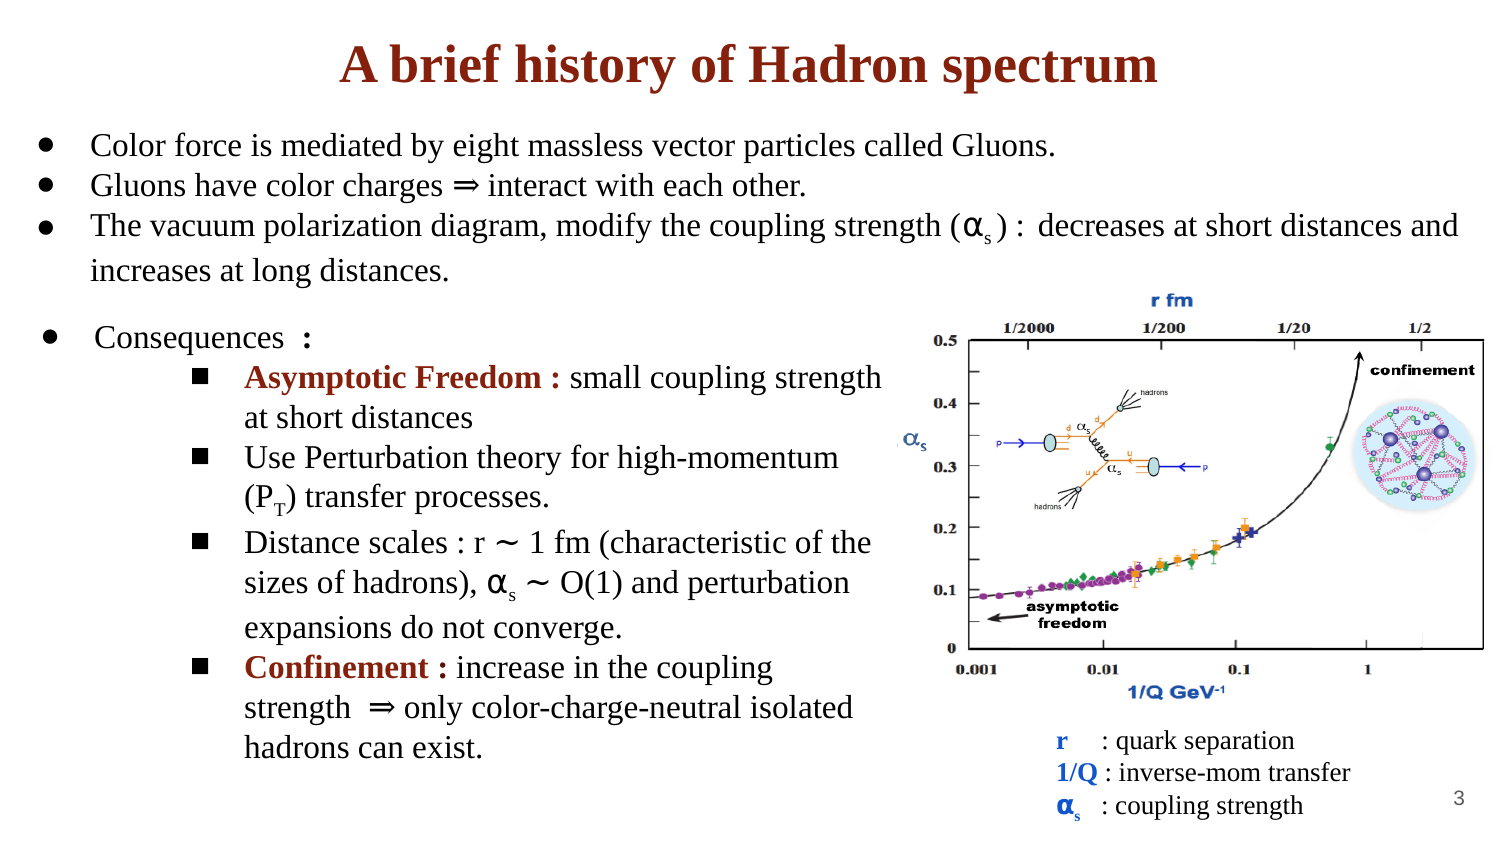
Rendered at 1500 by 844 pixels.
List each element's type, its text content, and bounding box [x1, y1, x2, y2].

title A brief history of Hadron spectrum [51, 20, 1449, 108]
picture [897, 287, 1493, 703]
text_box Consequences : Asymptotic Freedom : small coupling strength at short distances Use Perturbation theory for high-momentum (PT) transfer processes. Distance scales : r ∼ 1 fm (characteristic of the sizes of hadrons), ⍺s ∼ O(1) and perturbation expansions do not converge. Confinement : increase in the coupling strength ⇒ only color-charge-neutral isolated hadrons can exist. [4, 300, 898, 809]
text_box Color force is mediated by eight massless vector particles called Gluons. Gluons have color charges ⇒ interact with each other. The vacuum polarization diagram, modify the coupling strength (⍺s ) : decreases at short distances and increases at long distances. [0, 108, 1500, 317]
text_box r : quark separation 1/Q : inverse-mom transfer ⍺s : coupling strength [1040, 702, 1500, 844]
